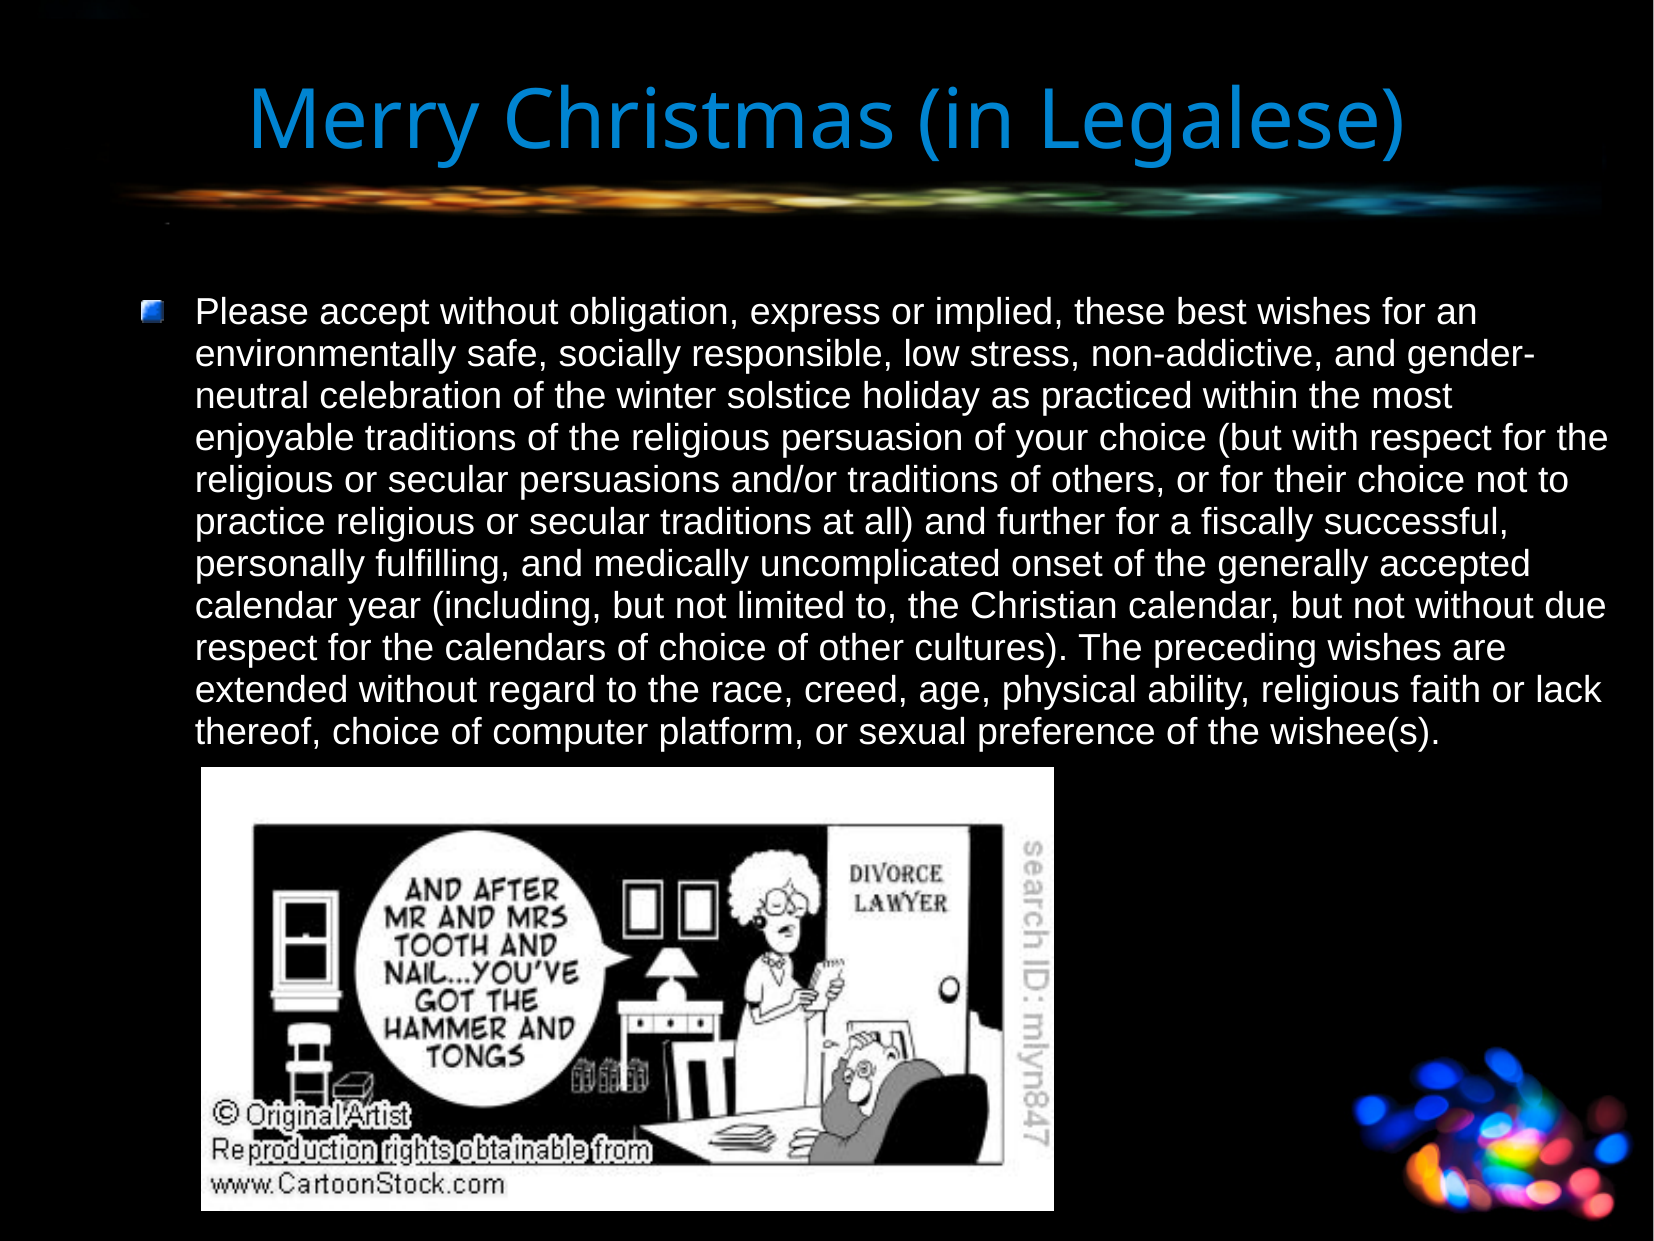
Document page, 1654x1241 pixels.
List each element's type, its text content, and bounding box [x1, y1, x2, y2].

title Merry Christmas (in Legalese) [82, 19, 1571, 212]
list Please accept without obligation, express or implied, these best wishes for an environmentally safe, socially responsible, low stress, non-addictive, and gender-neutral celebration of the winter solstice holiday as practiced within the most enjoyable traditions of the religious persuasion of your choice (but with respect for the religious or secular persuasions and/or traditions of others, or for their choice not to practice religious or secular traditions at all) and further for a fiscally successful, personally fulfilling, and medically uncomplicated onset of the generally accepted calendar year (including, but not limited to, the Christian calendar, but not without due respect for the calendars of choice of other cultures). The preceding wishes are extended without regard to the race, creed, age, physical ability, religious faith or lack thereof, choice of computer platform, or sexual preference of the wishee(s). [124, 290, 1613, 1094]
picture [0, 0, 1654, 1241]
